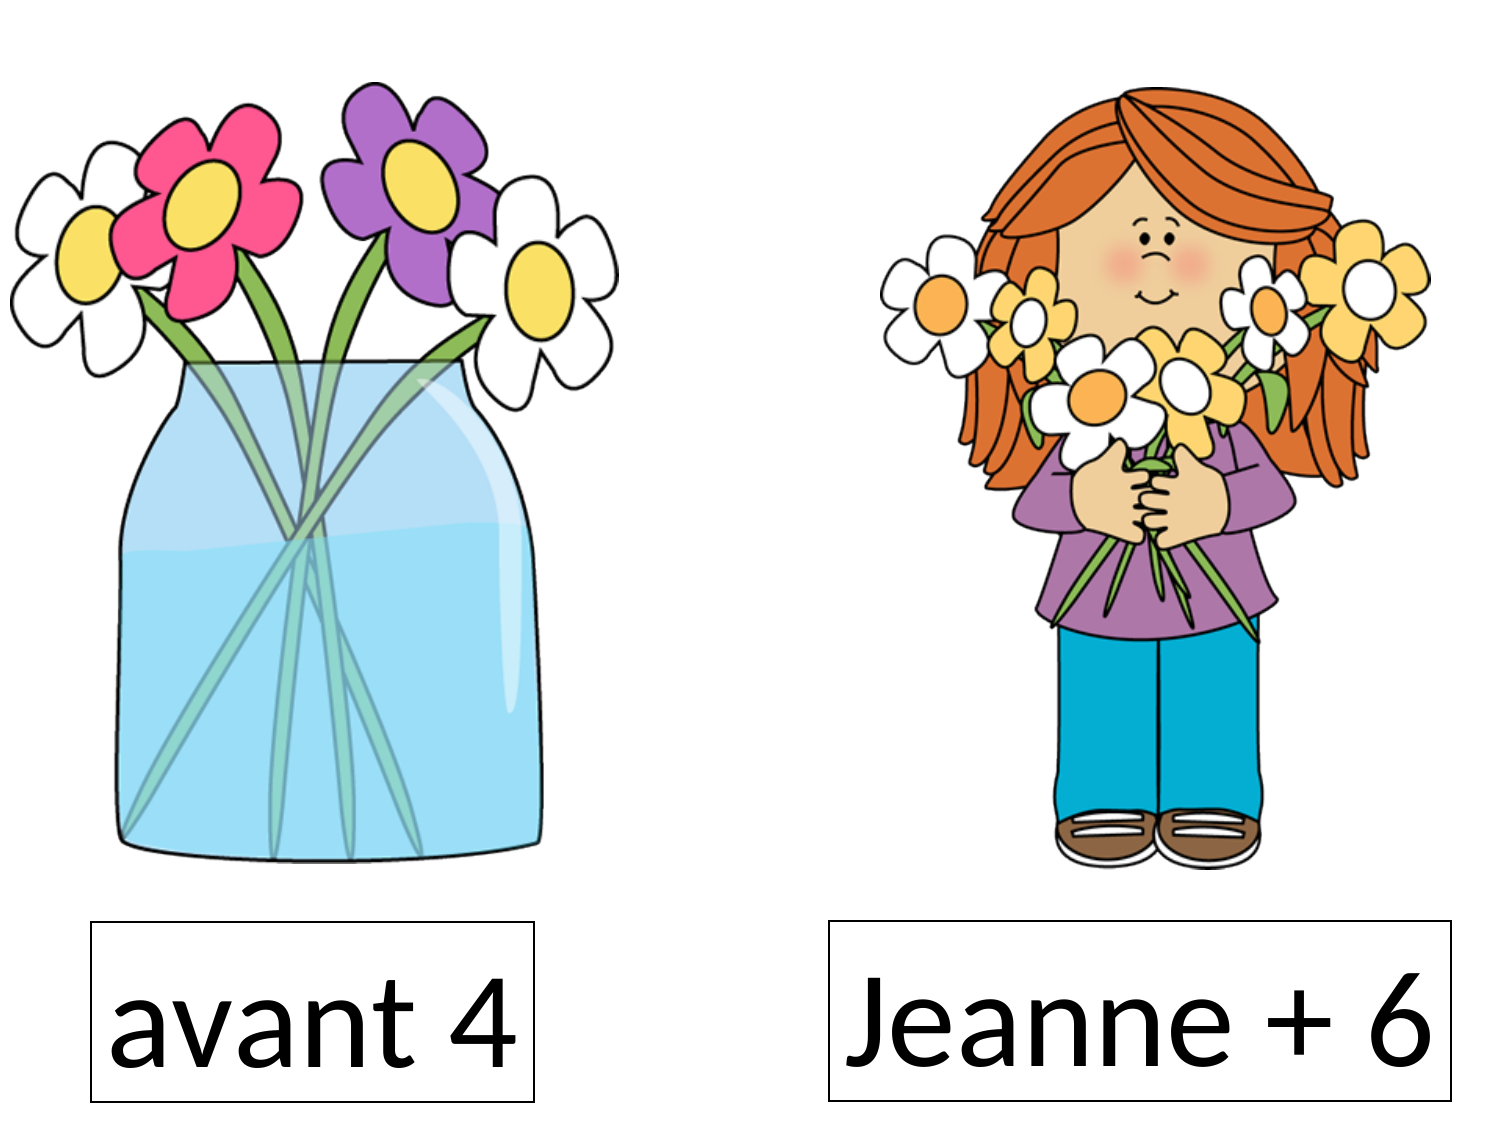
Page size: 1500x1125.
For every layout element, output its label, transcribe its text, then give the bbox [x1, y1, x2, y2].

picture [10, 82, 619, 864]
picture [880, 88, 1431, 870]
text_box Jeanne + 6 [829, 921, 1451, 1101]
text_box avant 4 [91, 922, 534, 1102]
